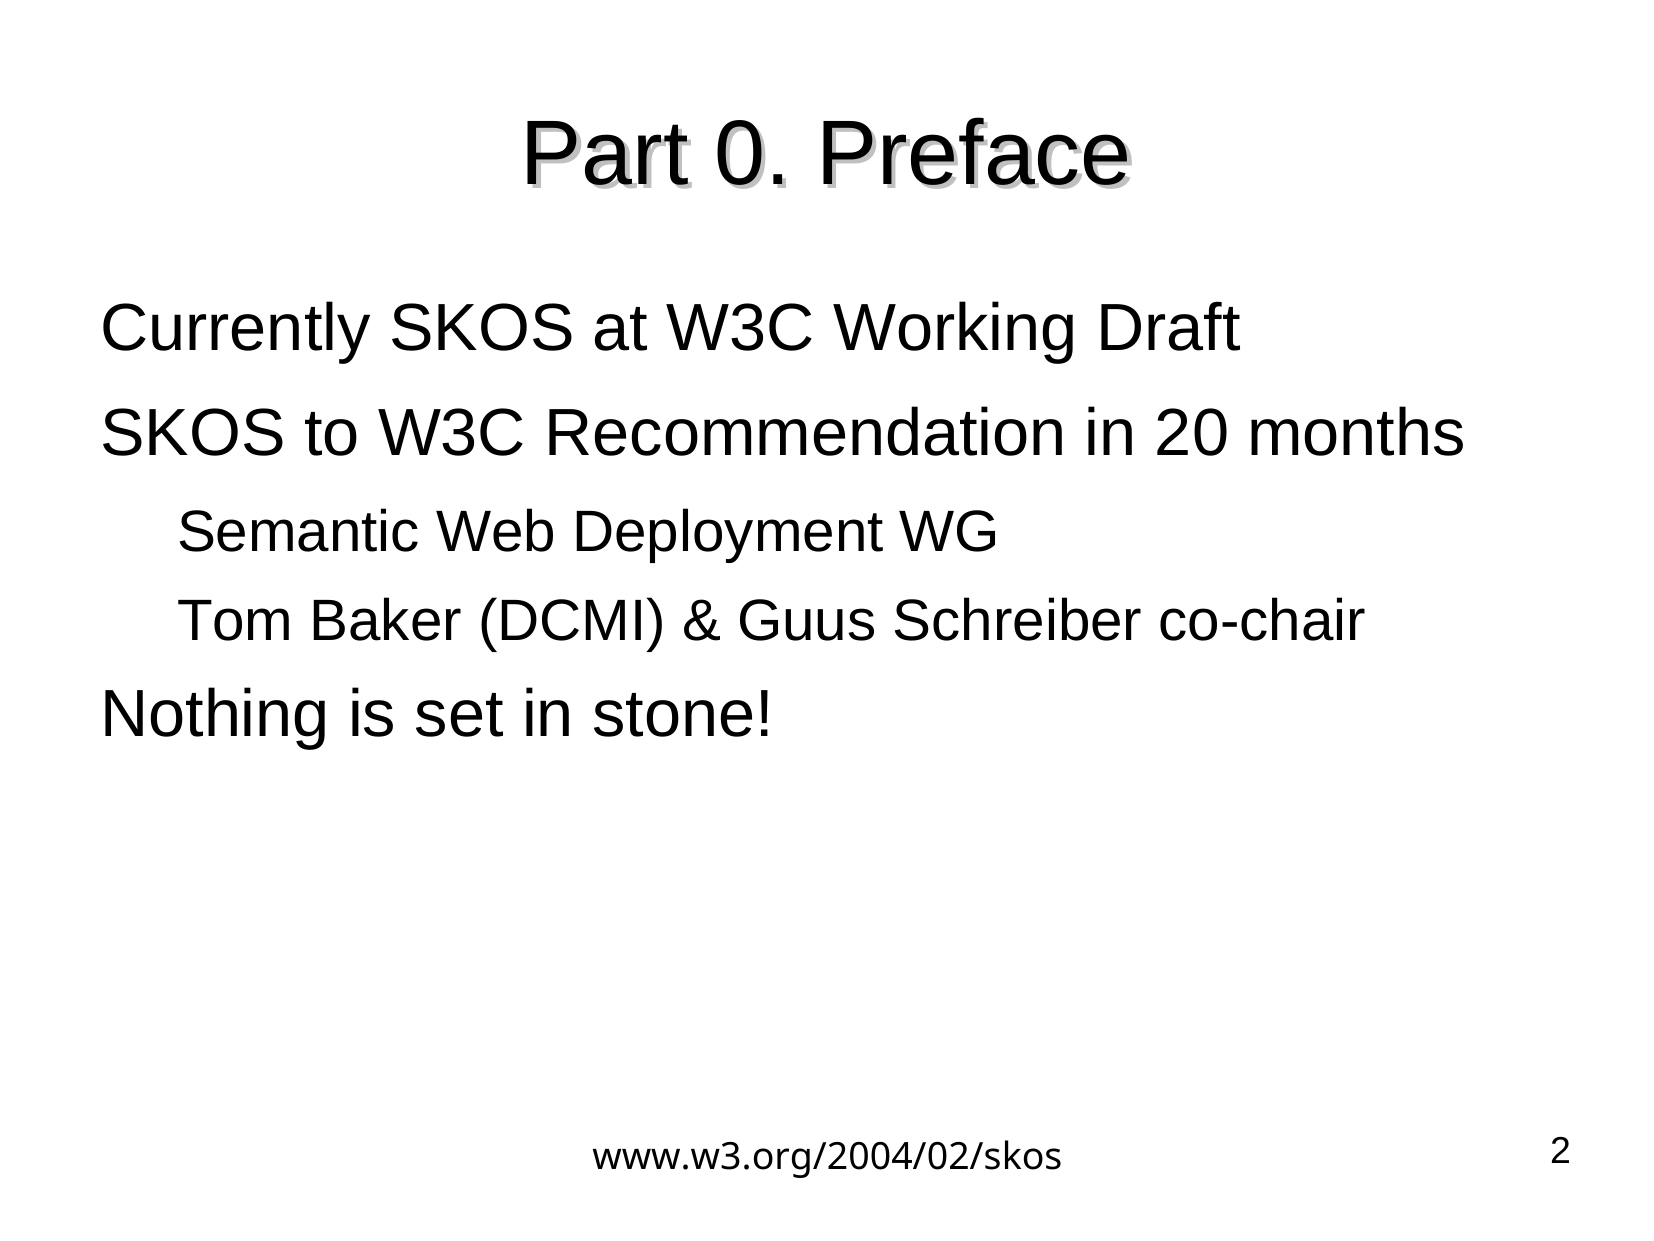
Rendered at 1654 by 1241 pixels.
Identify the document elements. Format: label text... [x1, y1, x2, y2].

list Currently SKOS at W3C Working Draft SKOS to W3C Recommendation in 20 months Semantic Web Deployment WG Tom Baker (DCMI) & Guus Schreiber co-chair Nothing is set in stone! [82, 290, 1571, 1109]
title Part 0. Preface [82, 49, 1571, 257]
